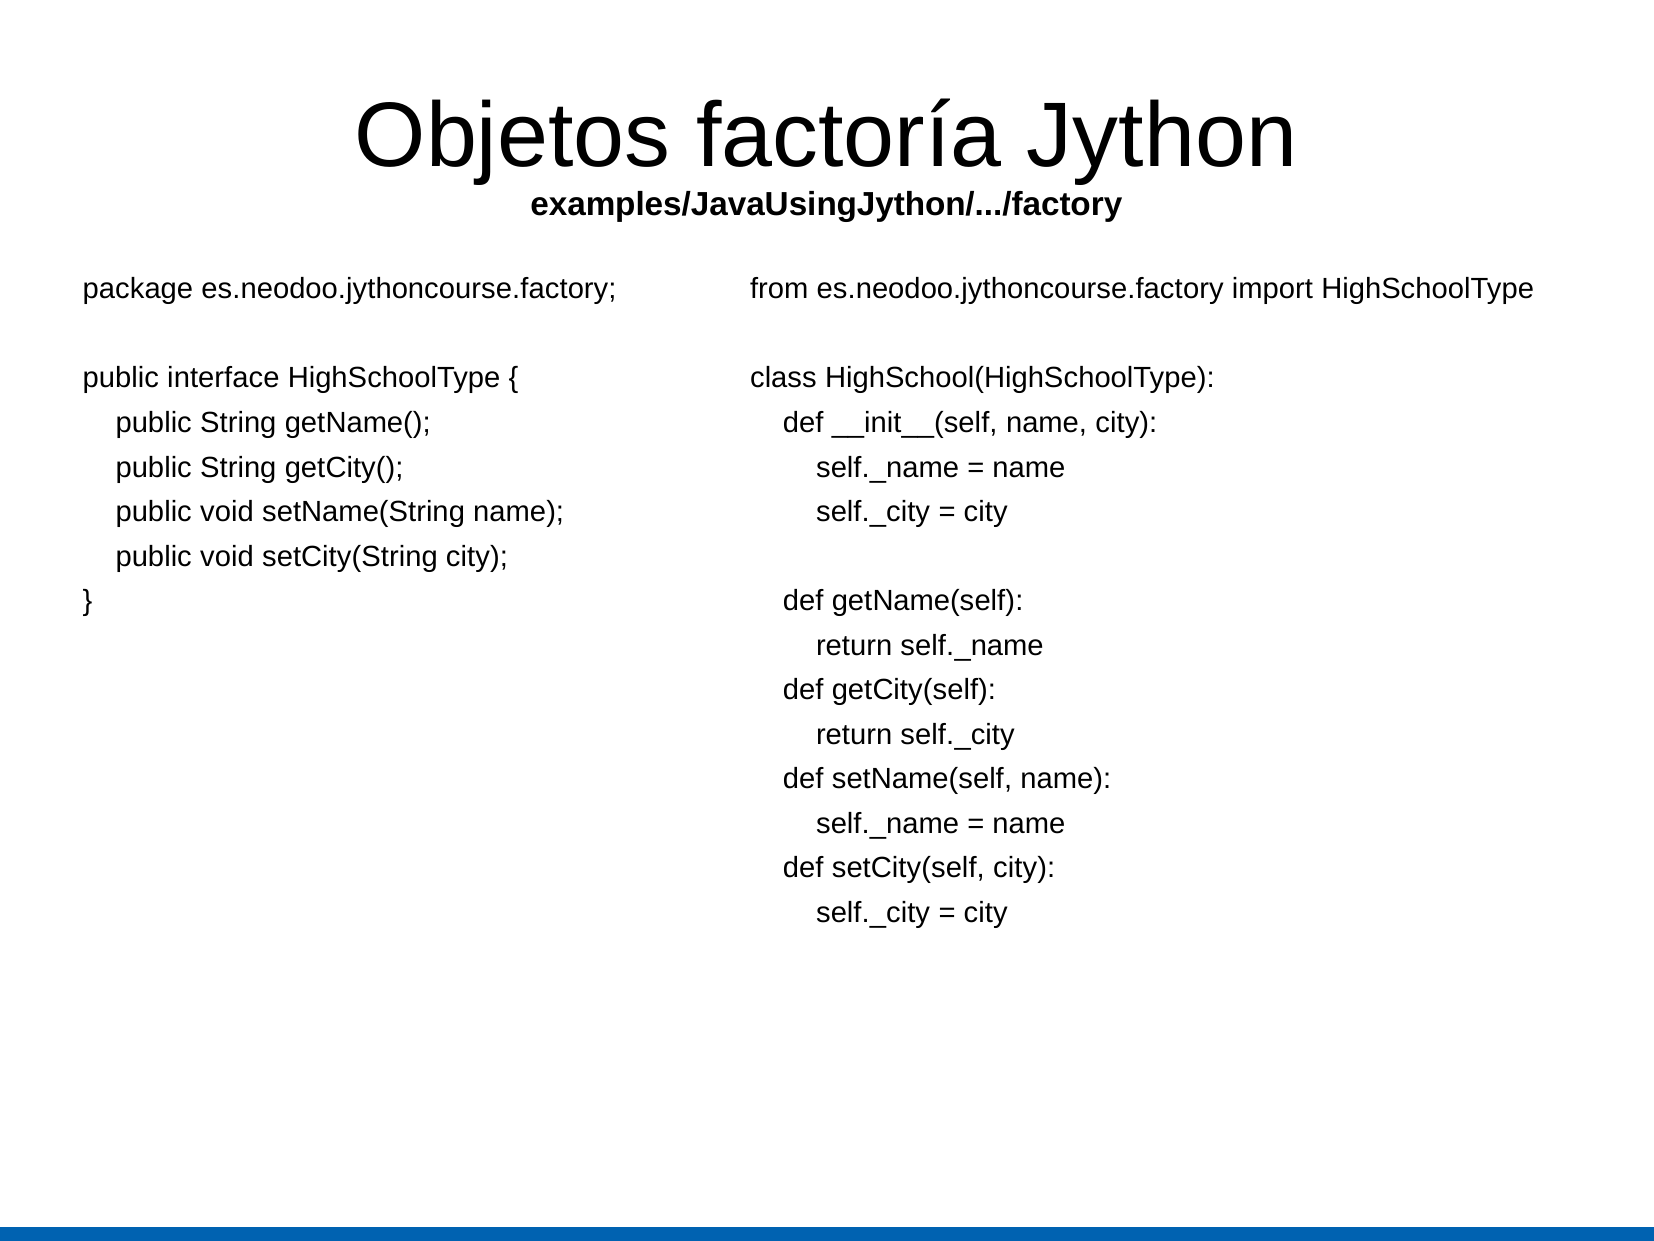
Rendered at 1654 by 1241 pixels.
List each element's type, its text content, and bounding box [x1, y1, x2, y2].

title Objetos factoría Jython examples/JavaUsingJython/.../factory [82, 49, 1571, 257]
list package es.neodoo.jythoncourse.factory; public interface HighSchoolType { public String getName(); public String getCity(); public void setName(String name); public void setCity(String city); } [82, 290, 750, 1109]
list from es.neodoo.jythoncourse.factory import HighSchoolType class HighSchool(HighSchoolType): def __init__(self, name, city): self._name = name self._city = city def getName(self): return self._name def getCity(self): return self._city def setName(self, name): self._name = name def setCity(self, city): self._city = city [750, 290, 1572, 1109]
